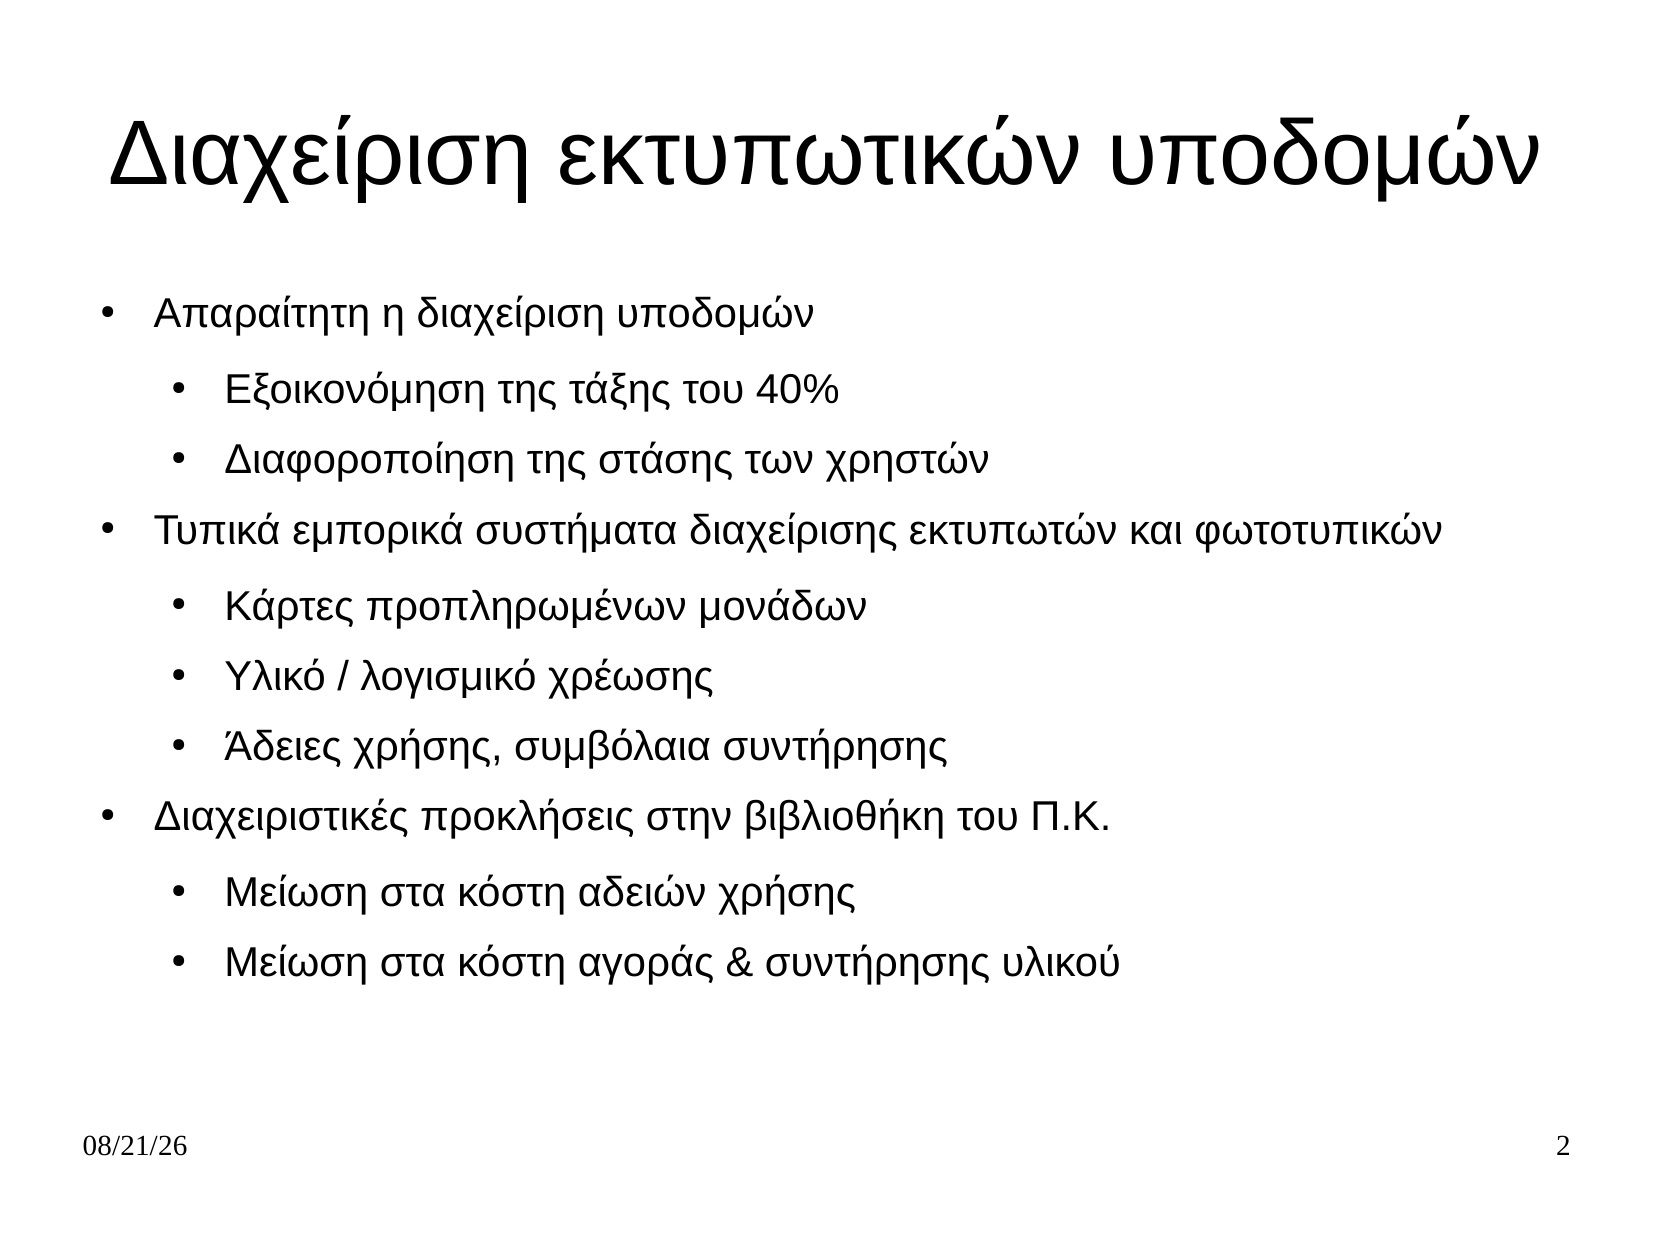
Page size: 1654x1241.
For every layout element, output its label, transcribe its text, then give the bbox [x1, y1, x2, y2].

list Απαραίτητη η διαχείριση υποδομών Εξοικονόμηση της τάξης του 40% Διαφοροποίηση της στάσης των χρηστών Τυπικά εμπορικά συστήματα διαχείρισης εκτυπωτών και φωτοτυπικών Κάρτες προπληρωμένων μονάδων Υλικό / λογισμικό χρέωσης Άδειες χρήσης, συμβόλαια συντήρησης Διαχειριστικές προκλήσεις στην βιβλιοθήκη του Π.Κ. Μείωση στα κόστη αδειών χρήσης Μείωση στα κόστη αγοράς & συντήρησης υλικού [82, 290, 1571, 1241]
title Διαχείριση εκτυπωτικών υποδομών [82, 56, 1571, 250]
